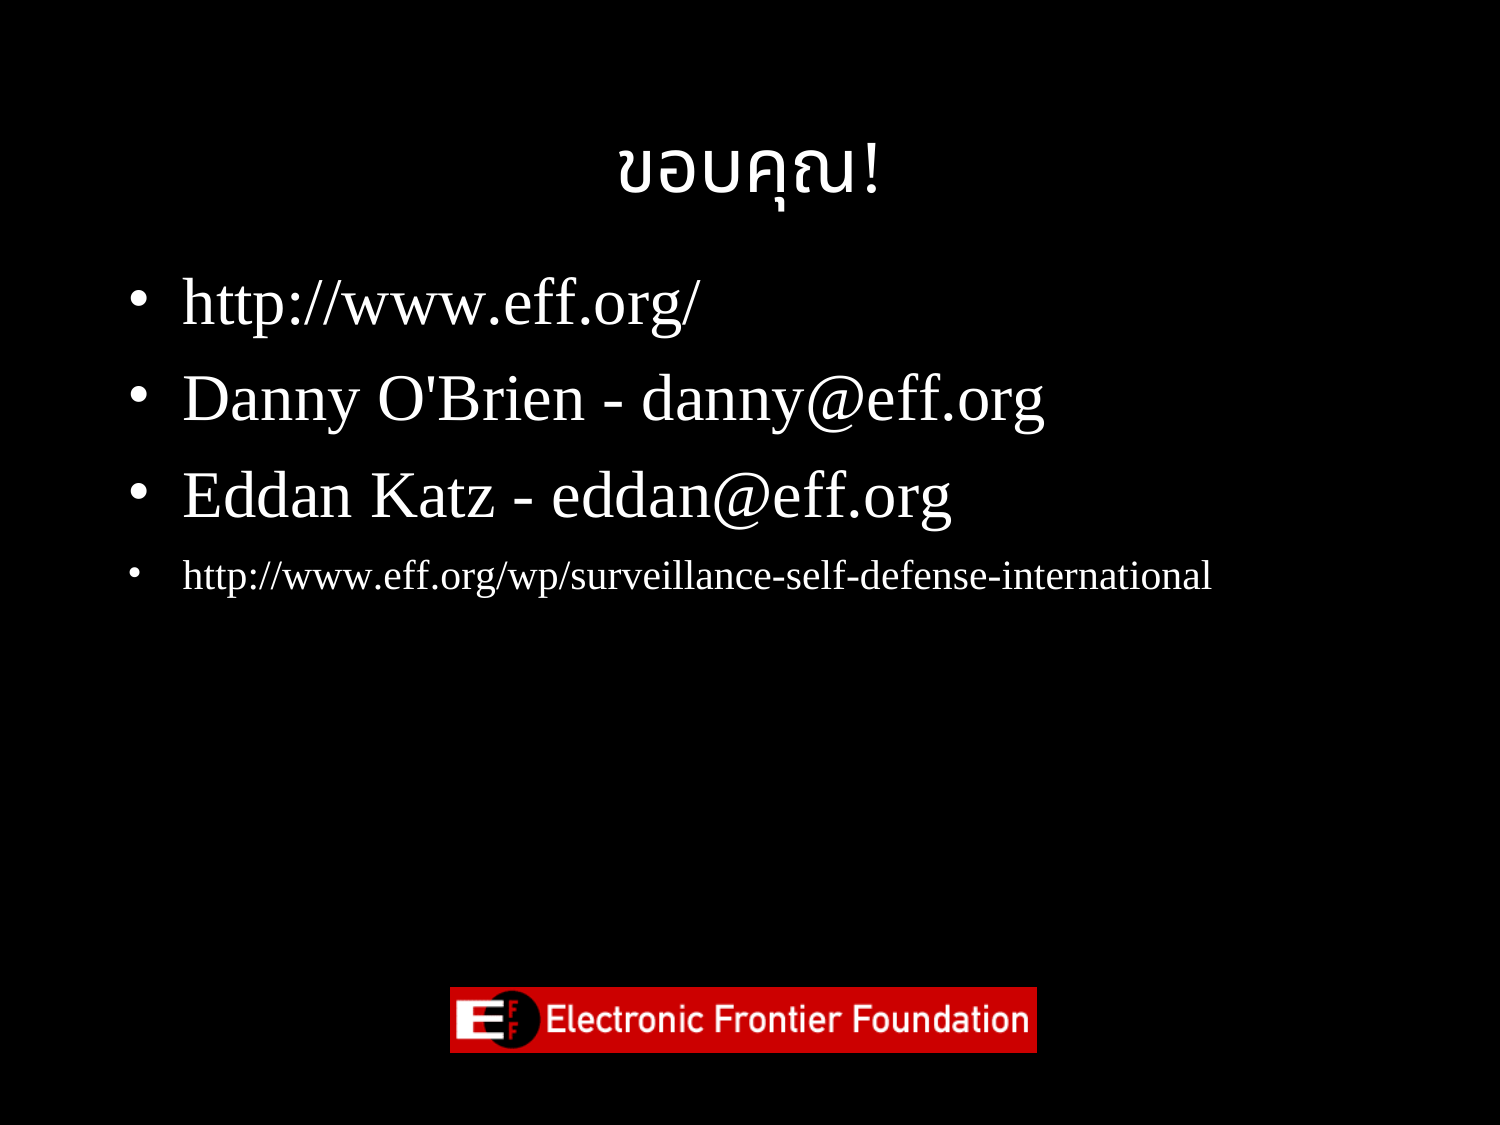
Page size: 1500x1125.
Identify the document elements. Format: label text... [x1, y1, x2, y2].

title ขอบคุณ! [112, 99, 1388, 226]
picture [450, 987, 1037, 1053]
list http://www.eff.org/ Danny O'Brien - danny@eff.org Eddan Katz - eddan@eff.org http://www.eff.org/wp/surveillance-self-defense-international [112, 249, 1388, 976]
